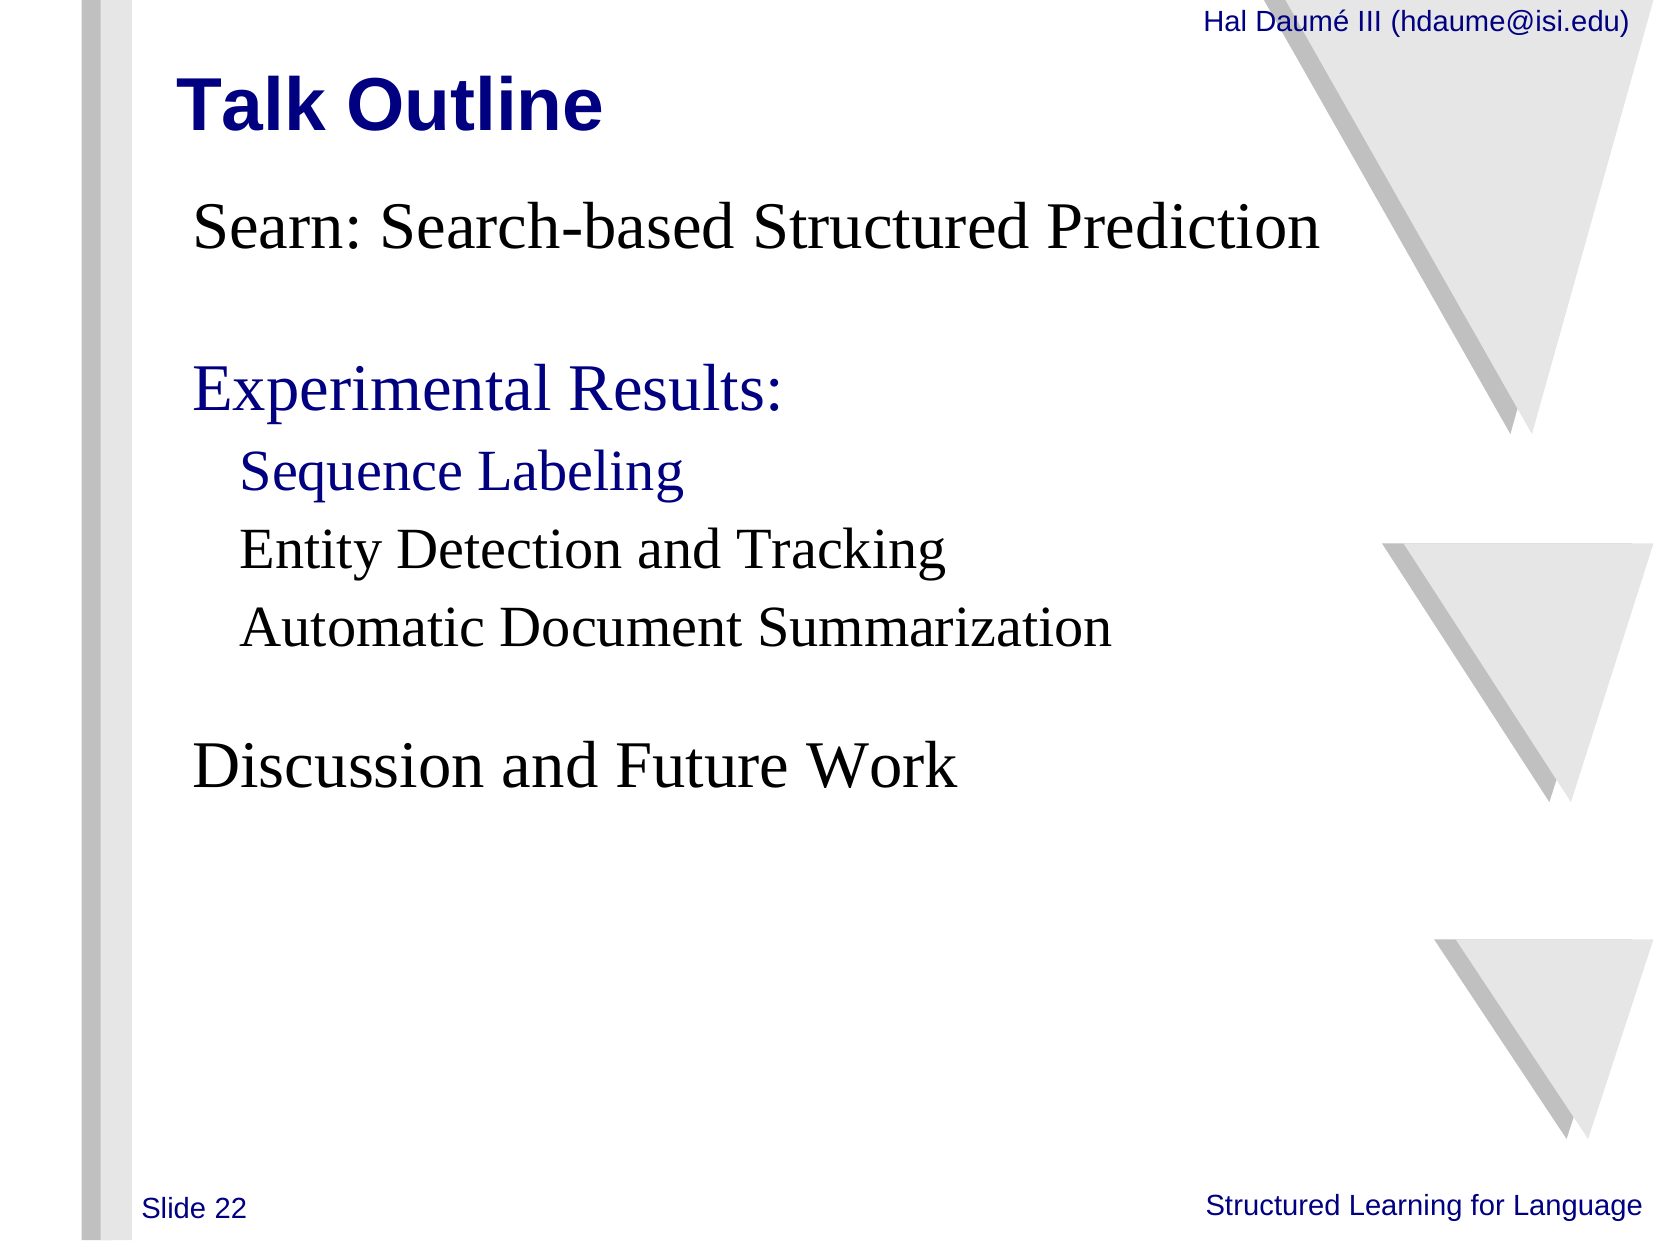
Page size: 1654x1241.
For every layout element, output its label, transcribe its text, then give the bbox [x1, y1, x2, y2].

title Talk Outline [176, 44, 1509, 166]
list Searn: Search-based Structured Prediction Experimental Results: Sequence Labeling Entity Detection and Tracking Automatic Document Summarization Discussion and Future Work [180, 188, 1512, 1127]
